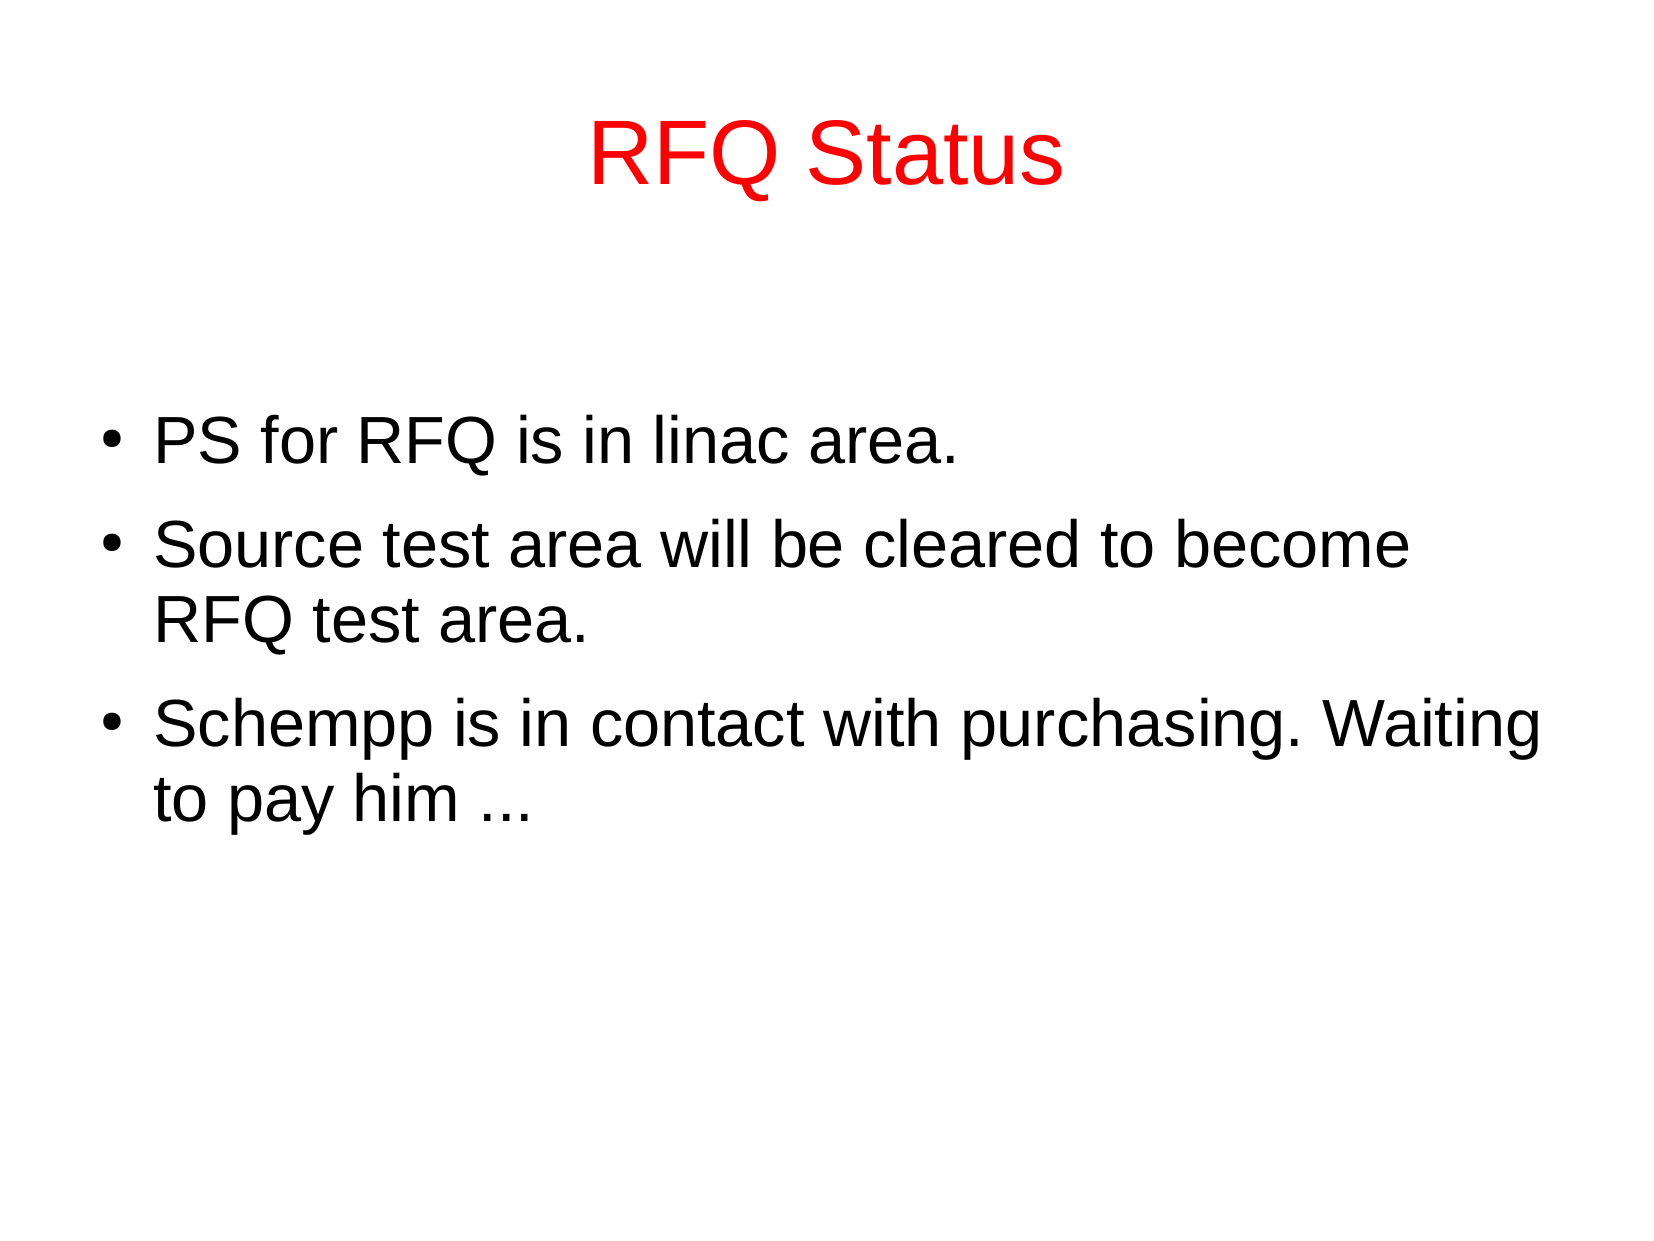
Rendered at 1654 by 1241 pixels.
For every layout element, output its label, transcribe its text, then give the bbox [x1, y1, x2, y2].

title RFQ Status [82, 49, 1571, 257]
list PS for RFQ is in linac area. Source test area will be cleared to become RFQ test area. Schempp is in contact with purchasing. Waiting to pay him ... [82, 298, 1571, 1103]
